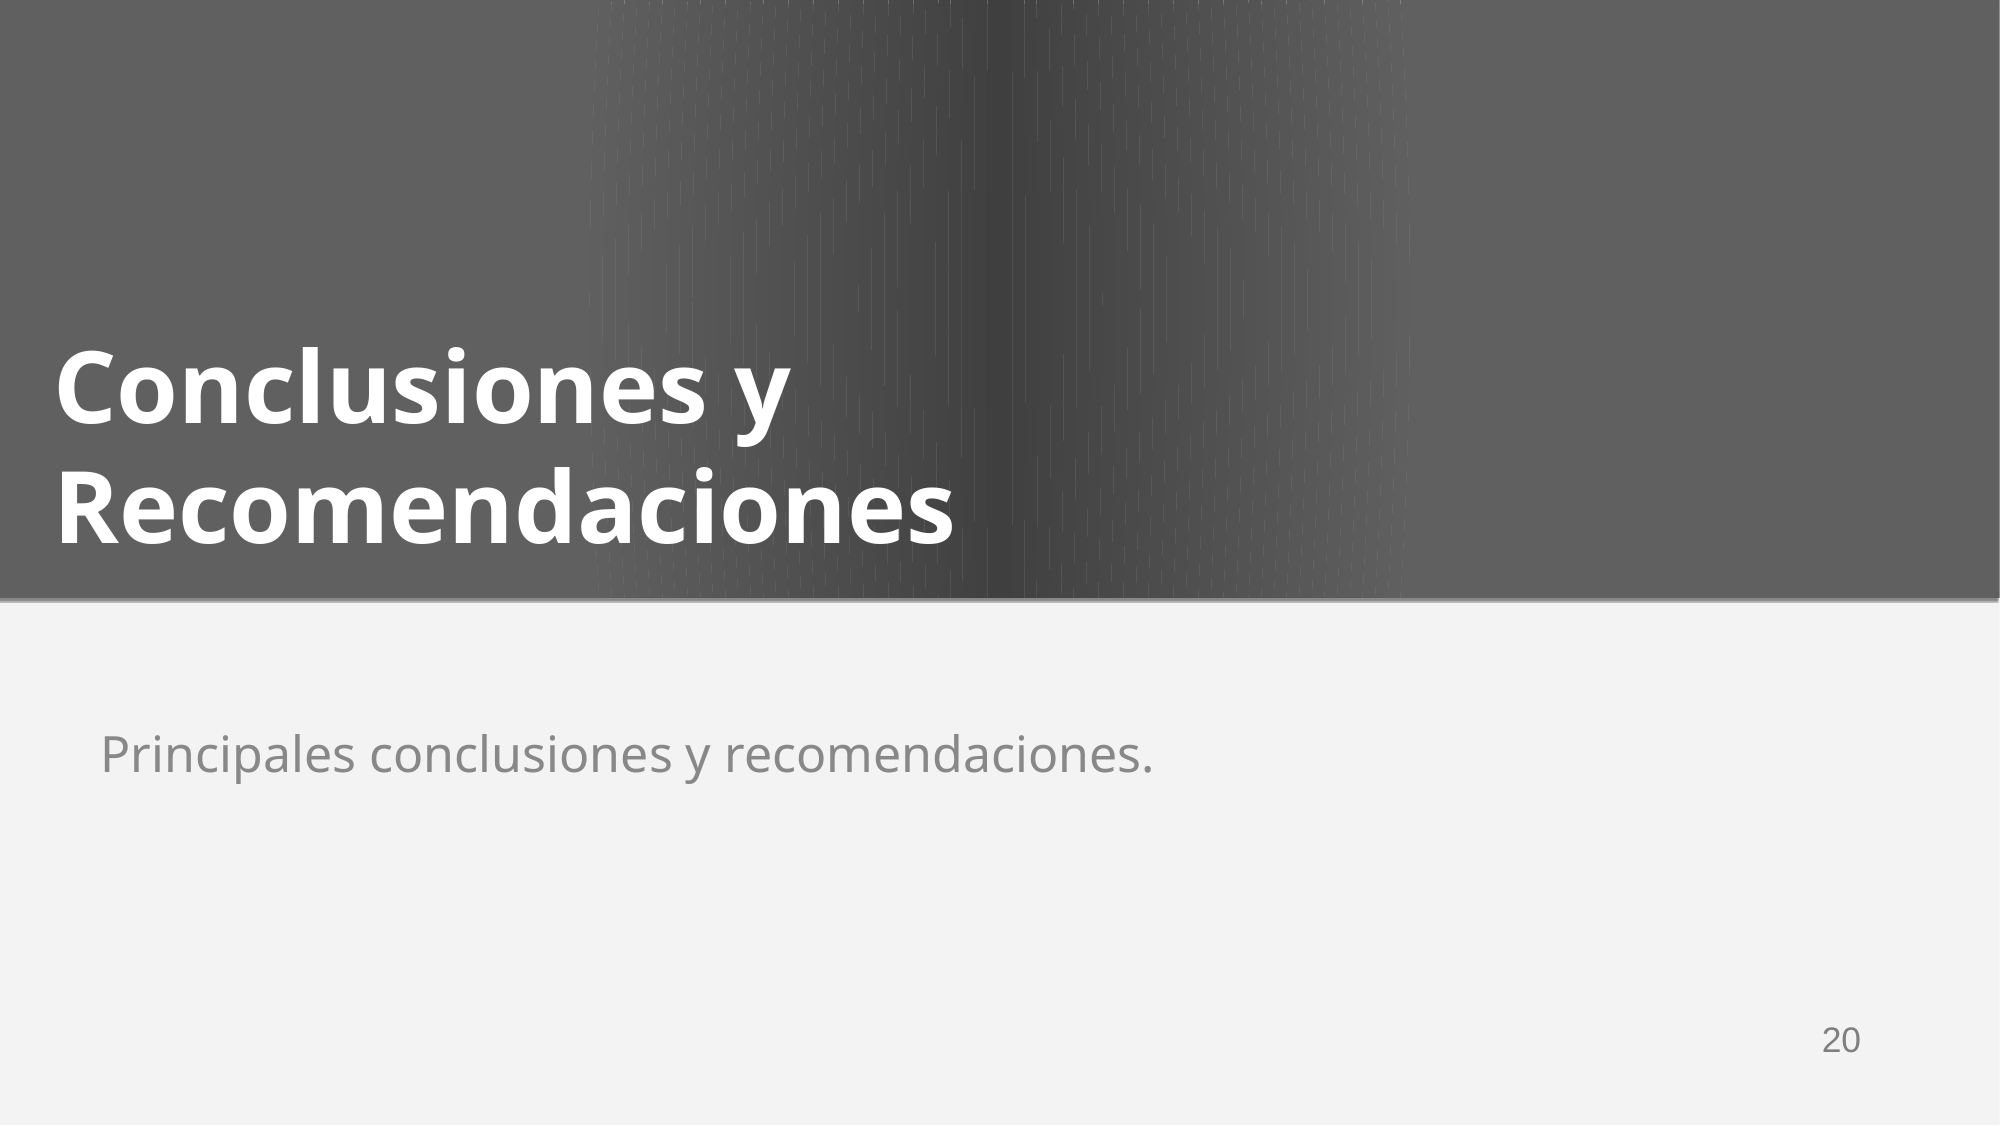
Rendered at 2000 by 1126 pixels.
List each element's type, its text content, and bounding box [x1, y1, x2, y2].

text_box [0, 0, 2000, 598]
text_box Principales conclusiones y recomendaciones. [72, 668, 1928, 806]
text_box Conclusiones y Recomendaciones [53, 327, 1697, 560]
slide_number <number> [1412, 1008, 1880, 1069]
